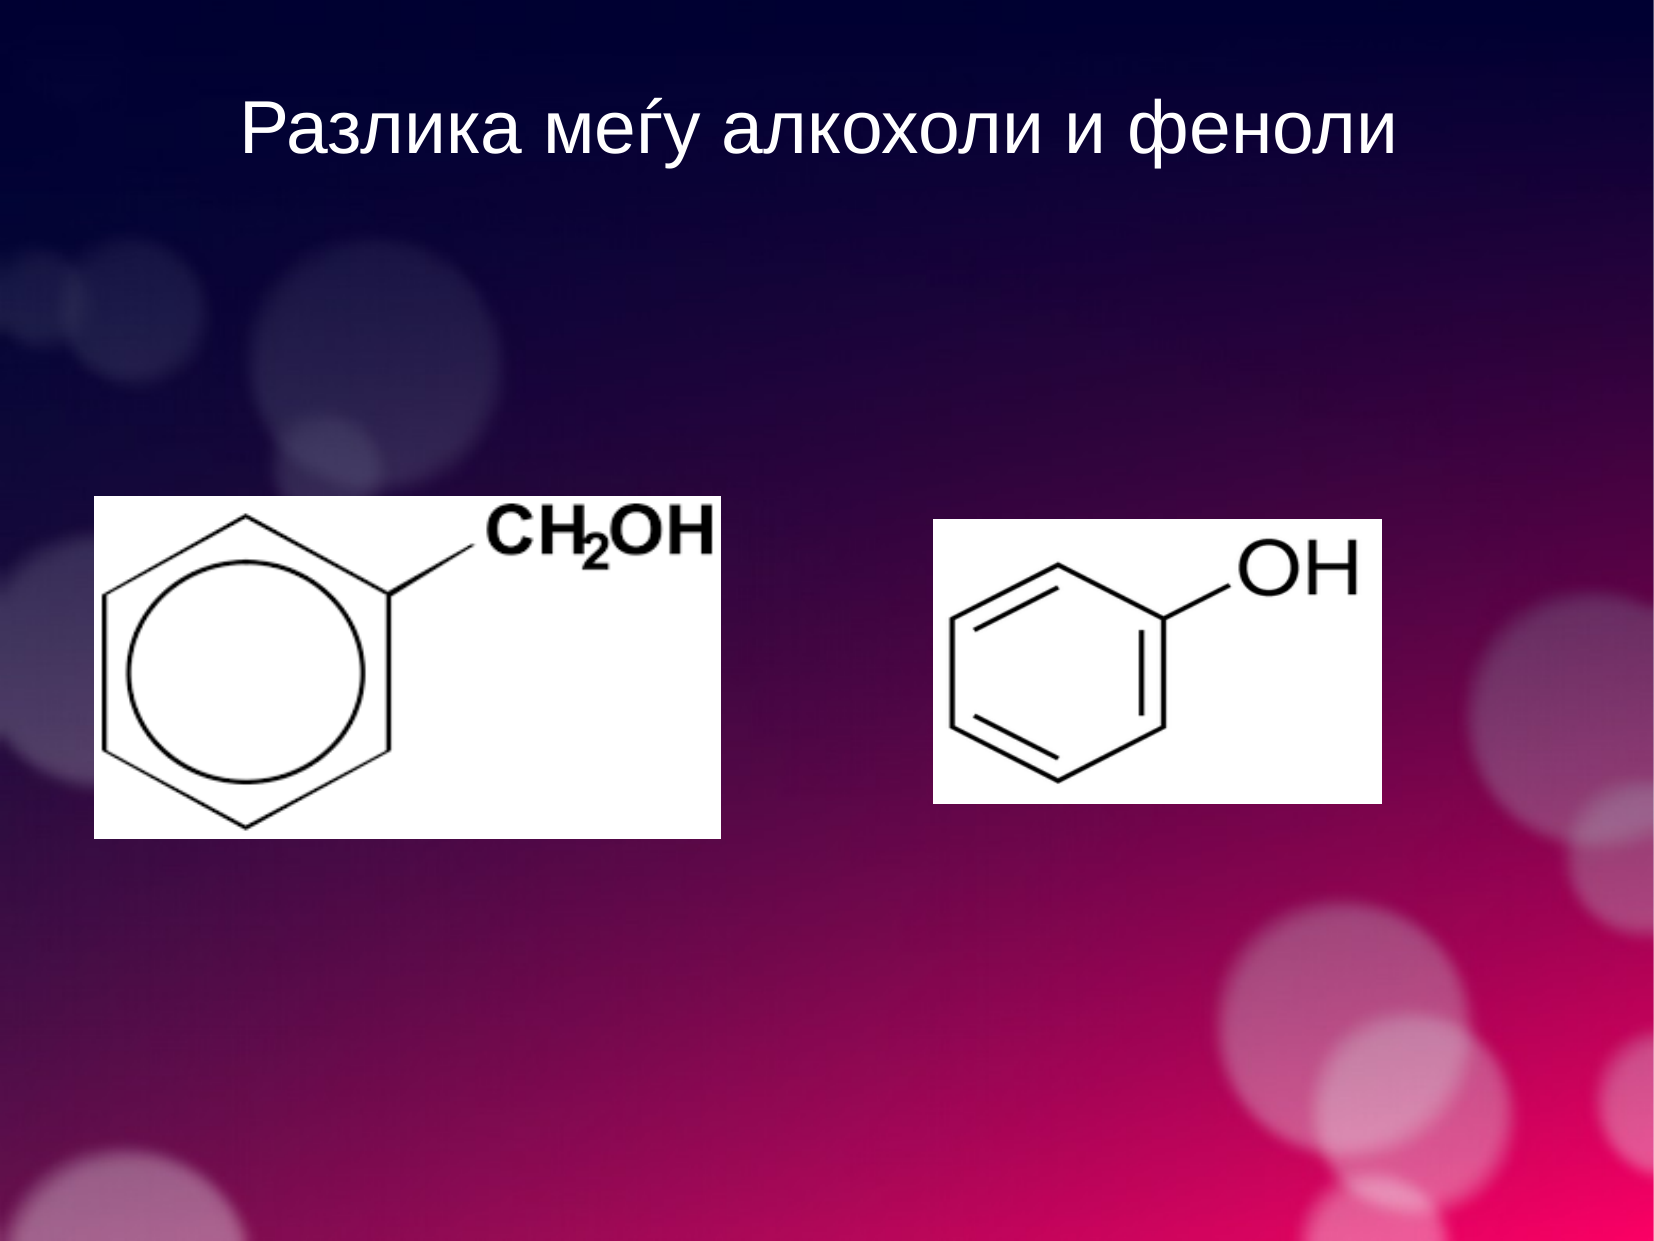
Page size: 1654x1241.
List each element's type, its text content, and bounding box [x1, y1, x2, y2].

text_box Разлика меѓу алкохоли и феноли [224, 78, 1435, 178]
picture [0, 0, 1654, 1241]
